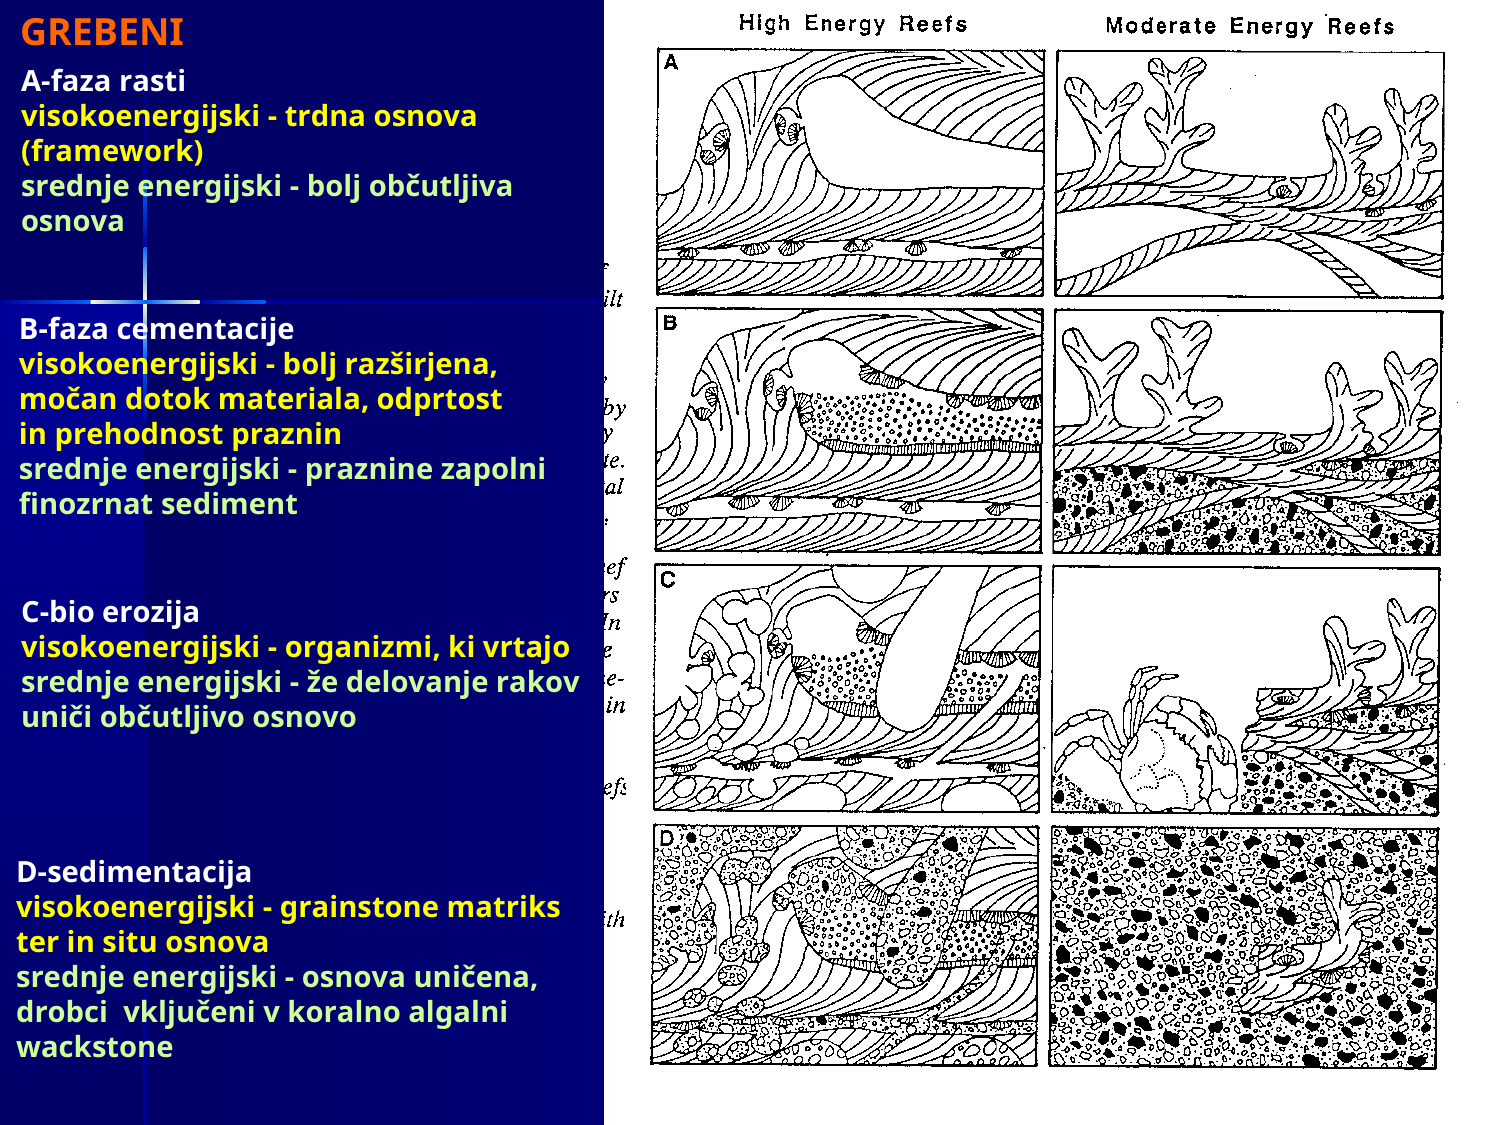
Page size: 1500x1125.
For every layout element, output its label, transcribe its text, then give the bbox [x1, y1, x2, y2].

text_box D-sedimentacija visokoenergijski - grainstone matriks ter in situ osnova srednje energijski - osnova uničena, drobci vključeni v koralno algalni wackstone [1, 846, 577, 1072]
picture [604, 0, 1500, 1125]
text_box C-bio erozija visokoenergijski - organizmi, ki vrtajo srednje energijski - že delovanje rakov uniči občutljivo osnovo [6, 586, 604, 742]
text_box A-faza rasti visokoenergijski - trdna osnova (framework) srednje energijski - bolj občutljiva osnova [6, 54, 537, 245]
text_box GREBENI [5, 0, 200, 61]
text_box B-faza cementacije visokoenergijski - bolj razširjena, močan dotok materiala, odprtost in prehodnost praznin srednje energijski - praznine zapolni finozrnat sediment [4, 302, 562, 528]
